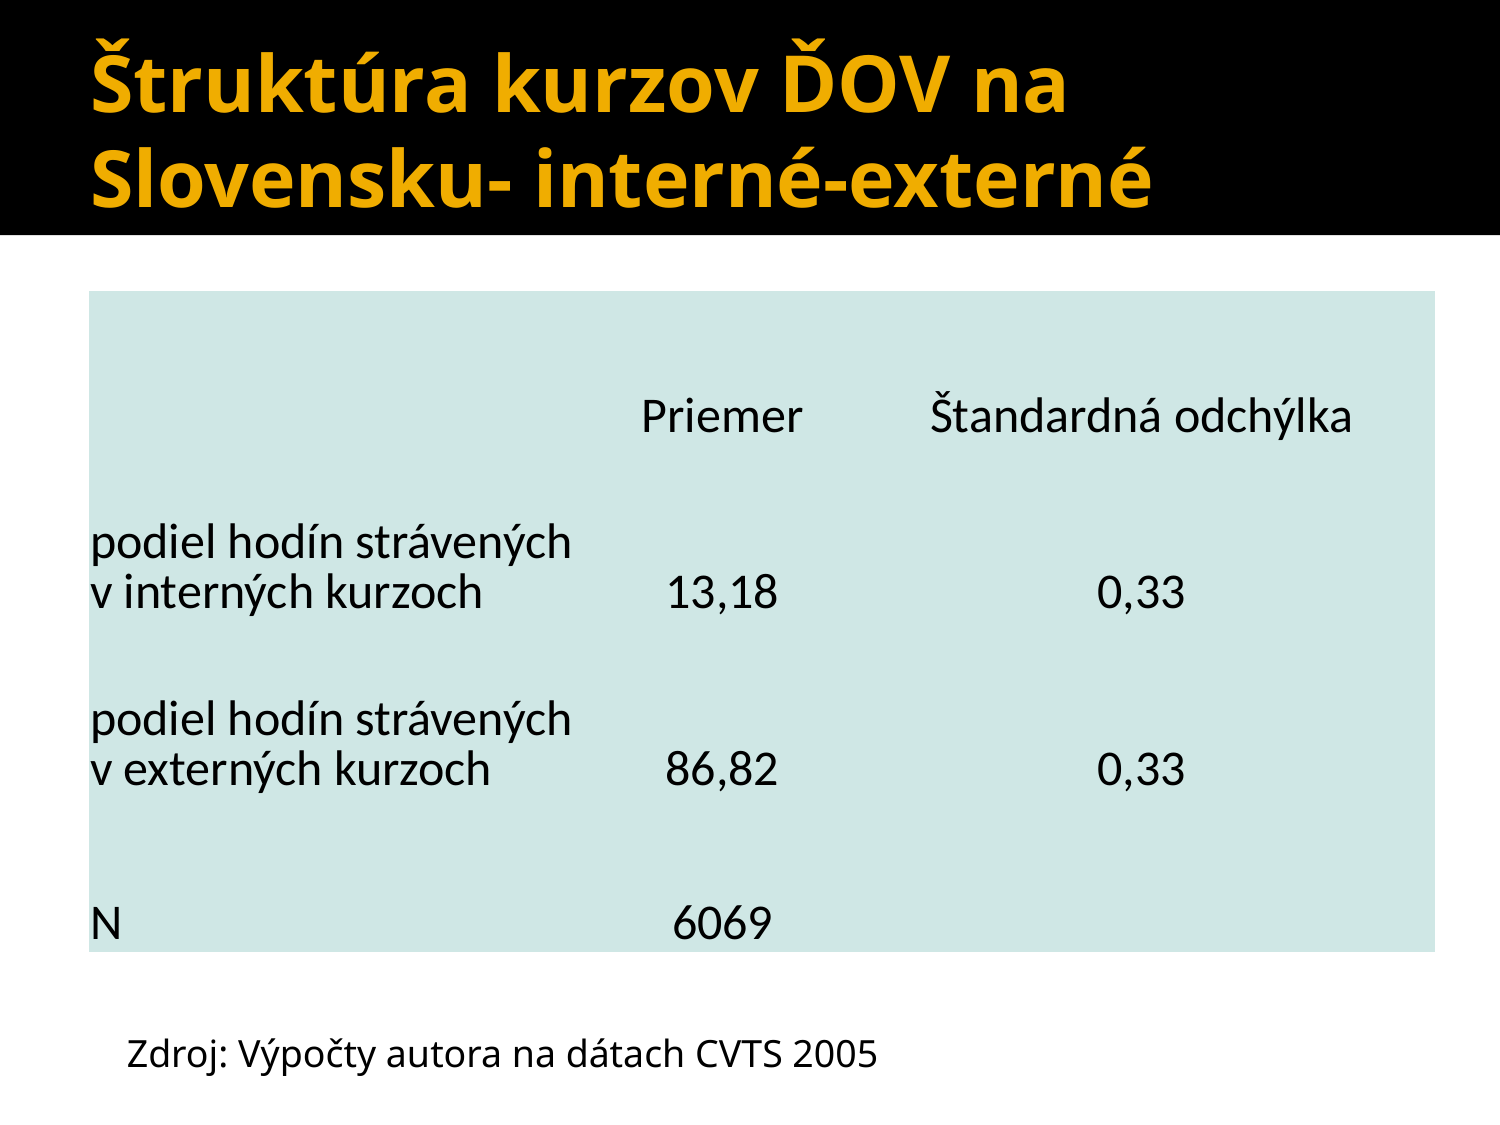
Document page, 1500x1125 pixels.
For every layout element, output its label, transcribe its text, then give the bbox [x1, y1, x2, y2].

title Štruktúra kurzov ĎOV na Slovensku- interné-externé [75, 25, 1425, 231]
table_cell 0,33 [848, 621, 1435, 798]
table_header [89, 291, 597, 445]
table_header Štandardná odchýlka [848, 291, 1435, 445]
table_cell 0,33 [848, 445, 1435, 621]
table_cell 86,82 [597, 621, 848, 798]
text_box Zdroj: Výpočty autora na dátach CVTS 2005 [112, 1023, 987, 1083]
table_cell podiel hodín strávených v interných kurzoch [89, 445, 597, 621]
table_header Priemer [597, 291, 848, 445]
table_cell podiel hodín strávených v externých kurzoch [89, 621, 597, 798]
table_cell N [89, 798, 597, 952]
table_cell [848, 798, 1435, 952]
table_cell 13,18 [597, 445, 848, 621]
table_cell 6069 [597, 798, 848, 952]
